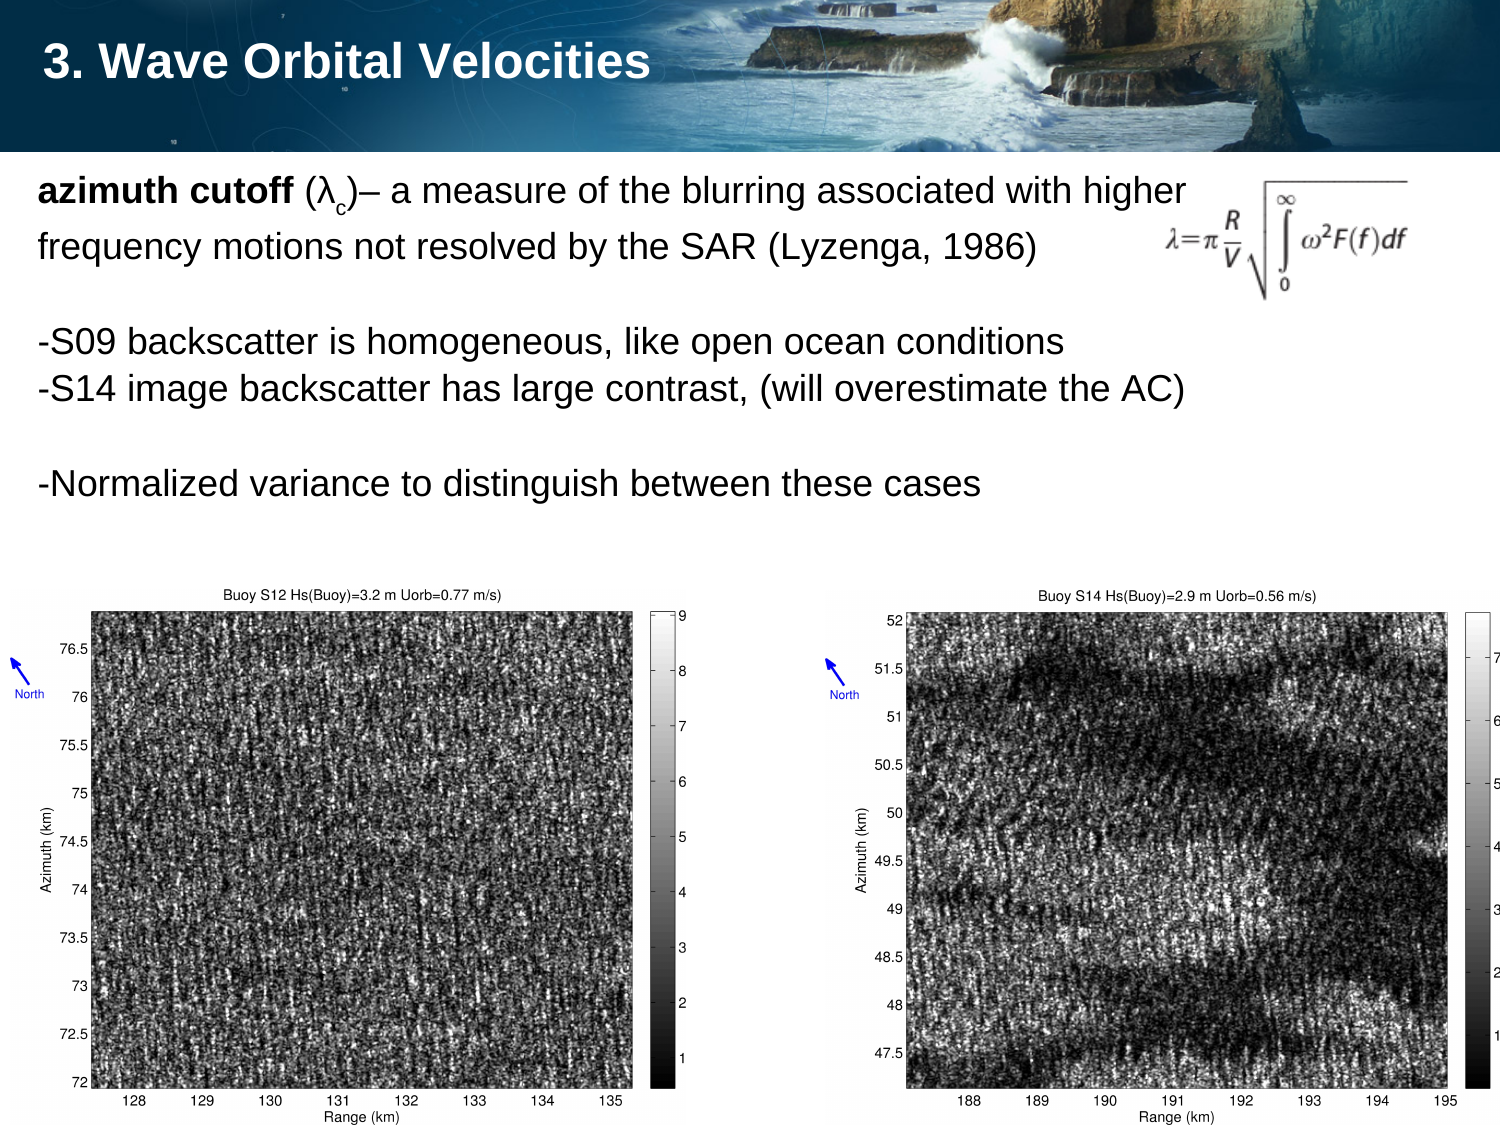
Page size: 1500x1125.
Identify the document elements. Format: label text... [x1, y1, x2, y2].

picture [10, 589, 686, 1125]
picture [825, 590, 1500, 1125]
picture [0, 0, 1500, 152]
text_box azimuth cutoff (λc)– a measure of the blurring associated with higher frequency motions not resolved by the SAR (Lyzenga, 1986) -S09 backscatter is homogeneous, like open ocean conditions -S14 image backscatter has large contrast, (will overestimate the AC) -Normalized variance to distinguish between these cases [22, 155, 1359, 509]
picture [1359, 164, 1458, 321]
text_box 3. Wave Orbital Velocities [28, 17, 810, 155]
